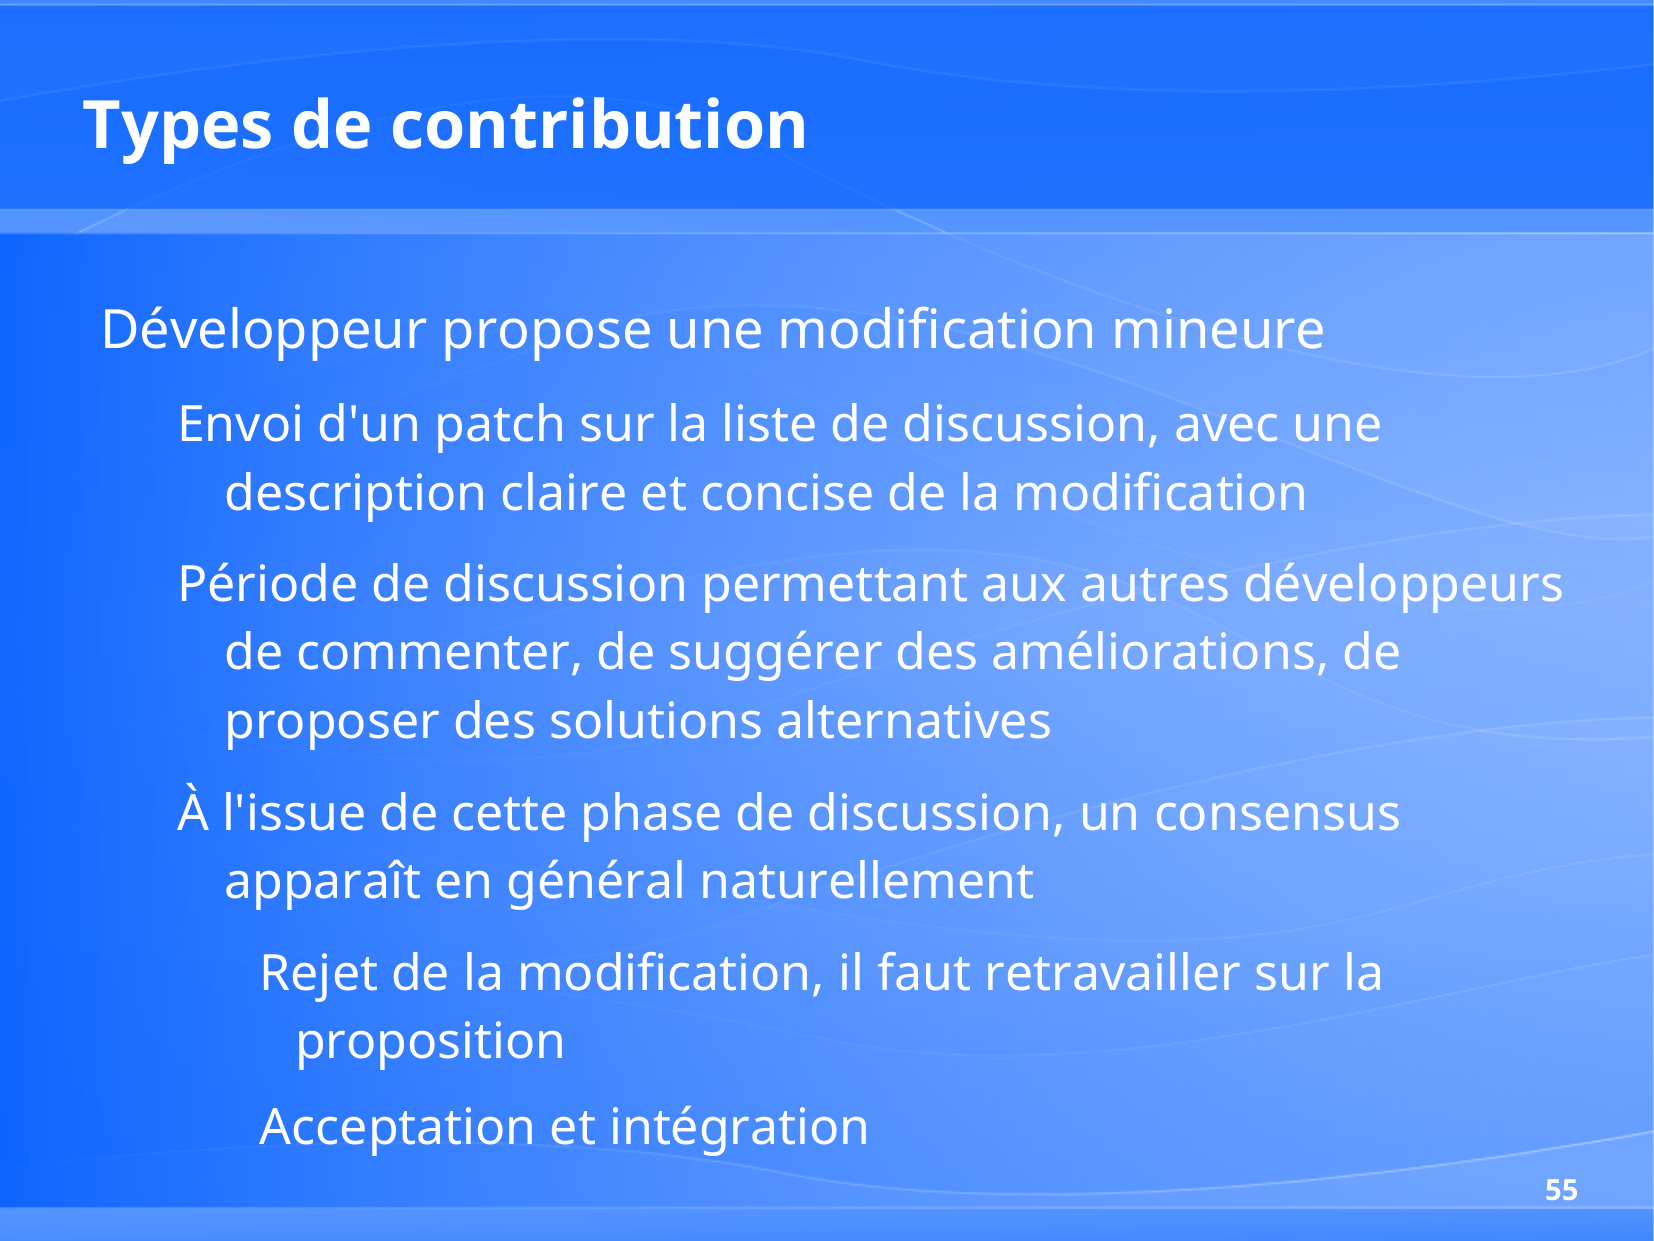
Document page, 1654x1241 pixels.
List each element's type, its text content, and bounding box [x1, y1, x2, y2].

title Types de contribution [23, 15, 1625, 229]
picture [0, 0, 1654, 1241]
list Développeur propose une modification mineure Envoi d'un patch sur la liste de discussion, avec une description claire et concise de la modification Période de discussion permettant aux autres développeurs de commenter, de suggérer des améliorations, de proposer des solutions alternatives À l'issue de cette phase de discussion, un consensus apparaît en général naturellement Rejet de la modification, il faut retravailler sur la proposition Acceptation et intégration [82, 290, 1571, 1108]
